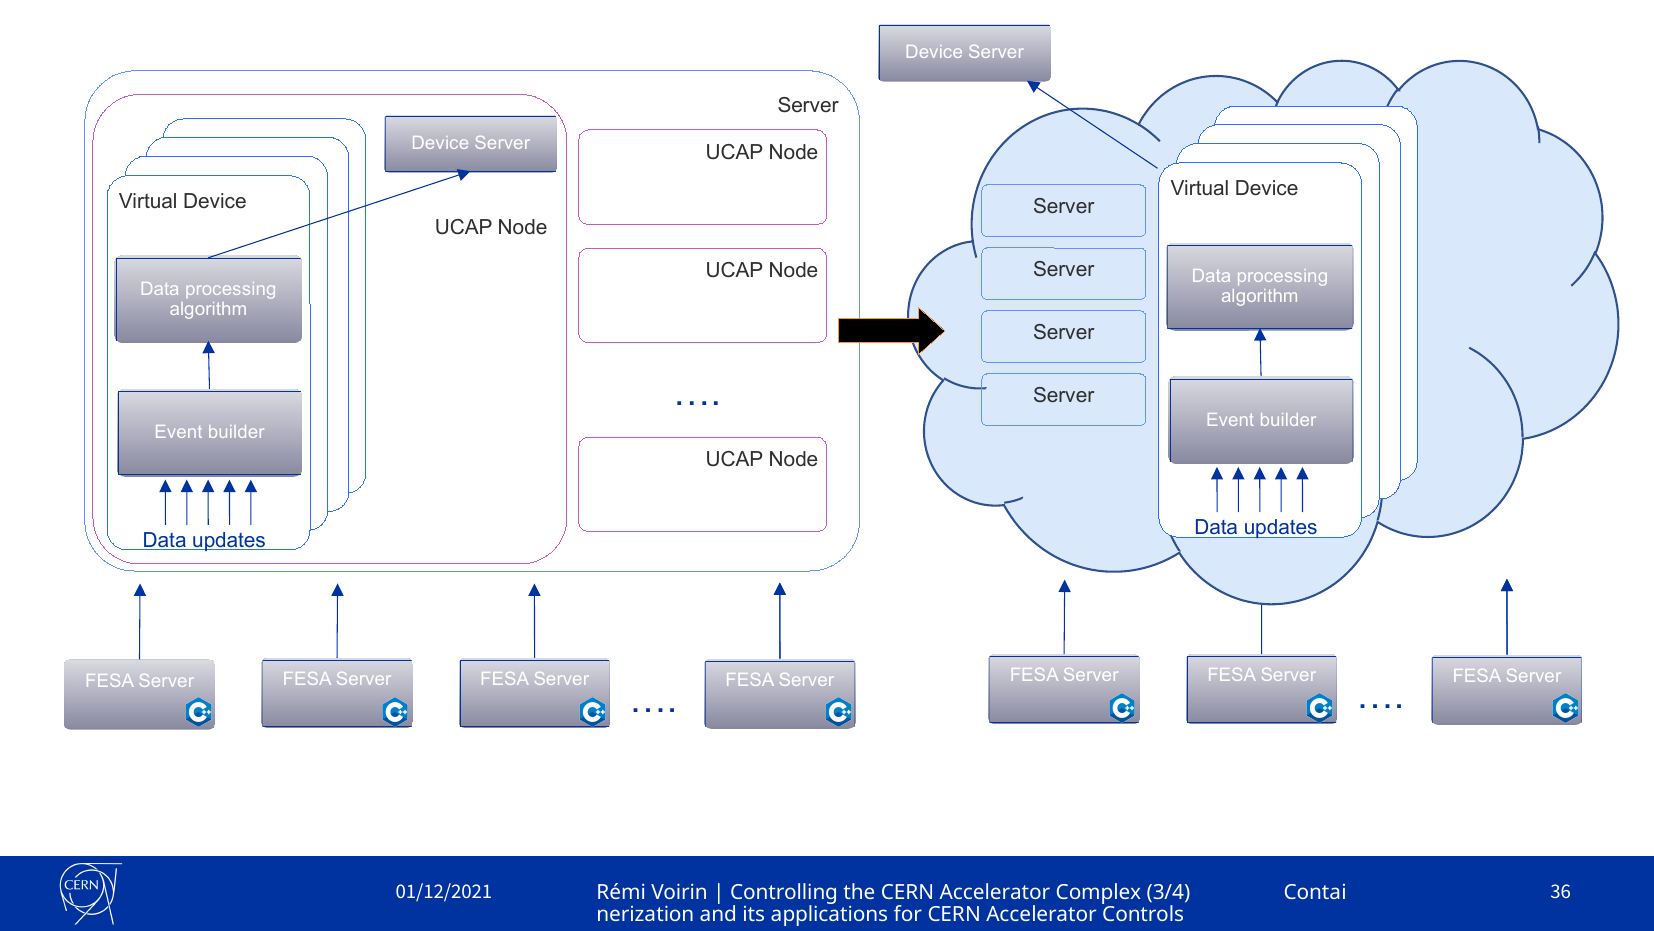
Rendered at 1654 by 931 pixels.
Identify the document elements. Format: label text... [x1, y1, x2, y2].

text_box [838, 60, 1619, 605]
text_box …. [629, 675, 678, 721]
text_box Device Server [879, 25, 1050, 80]
text_box FESA Server [1432, 656, 1582, 723]
text_box FESA Server [262, 660, 412, 727]
text_box …. [673, 368, 722, 414]
text_box Server [981, 310, 1146, 363]
picture [1549, 691, 1582, 725]
text_box UCAP Node [578, 248, 827, 343]
text_box UCAP Node [578, 129, 827, 225]
text_box UCAP Node [92, 94, 567, 564]
text_box UCAP Node [578, 437, 827, 532]
text_box Server [981, 373, 1146, 426]
picture [379, 695, 411, 729]
text_box FESA Server [989, 656, 1139, 723]
picture [1106, 691, 1138, 725]
text_box Server [981, 184, 1146, 237]
text_box Virtual Device [107, 175, 311, 550]
picture [576, 695, 609, 729]
text_box Event builder [1169, 378, 1353, 462]
text_box FESA Server [705, 660, 855, 727]
text_box Data processing algorithm [1167, 245, 1353, 329]
text_box [1030, 26, 1052, 82]
text_box Data updates [142, 526, 266, 552]
text_box Server [981, 247, 1146, 300]
text_box Device Server [385, 116, 556, 172]
picture [1303, 691, 1336, 725]
text_box [877, 26, 1027, 82]
text_box FESA Server [1187, 656, 1337, 723]
text_box FESA Server [64, 661, 215, 728]
text_box Virtual Device [1158, 162, 1362, 538]
text_box …. [1356, 671, 1405, 717]
picture [822, 695, 855, 729]
text_box Event builder [118, 391, 301, 475]
text_box Data processing algorithm [115, 257, 301, 341]
picture [182, 695, 215, 729]
text_box FESA Server [459, 660, 610, 727]
text_box Data updates [1194, 514, 1318, 540]
text_box Server [84, 70, 860, 572]
picture [56, 859, 127, 928]
